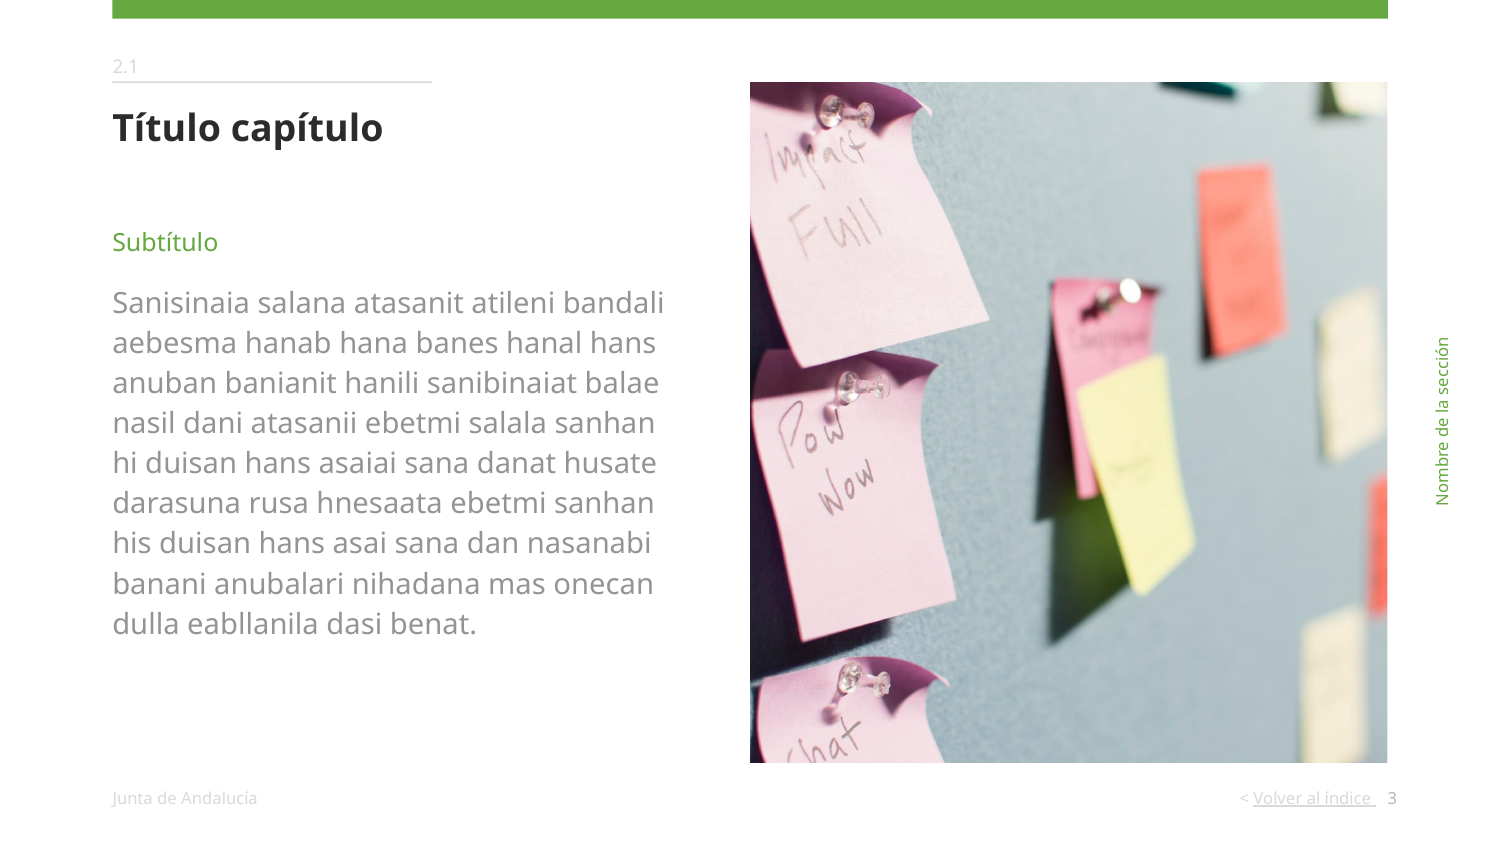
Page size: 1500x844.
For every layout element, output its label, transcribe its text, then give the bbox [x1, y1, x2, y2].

text_box < Volver al índice [989, 787, 1376, 821]
text_box Sanisinaia salana atasanit atileni bandali aebesma hanab hana banes hanal hans anuban banianit hanili sanibinaiat balae nasil dani atasanii ebetmi salala sanhan hi duisan hans asaiai sana danat husate darasuna rusa hnesaata ebetmi sanhan his duisan hans asai sana dan nasanabi banani anubalari nihadana mas onecan dulla eabllanila dasi benat. [112, 278, 670, 731]
text_box 2.1 [112, 54, 186, 125]
slide_number <número> [1387, 787, 1478, 844]
text_box Título capítulo [112, 104, 597, 226]
text_box Nombre de la sección [1425, 228, 1458, 615]
text_box [112, 0, 1388, 19]
picture [750, 82, 1388, 763]
text_box Subtítulo [112, 226, 597, 279]
